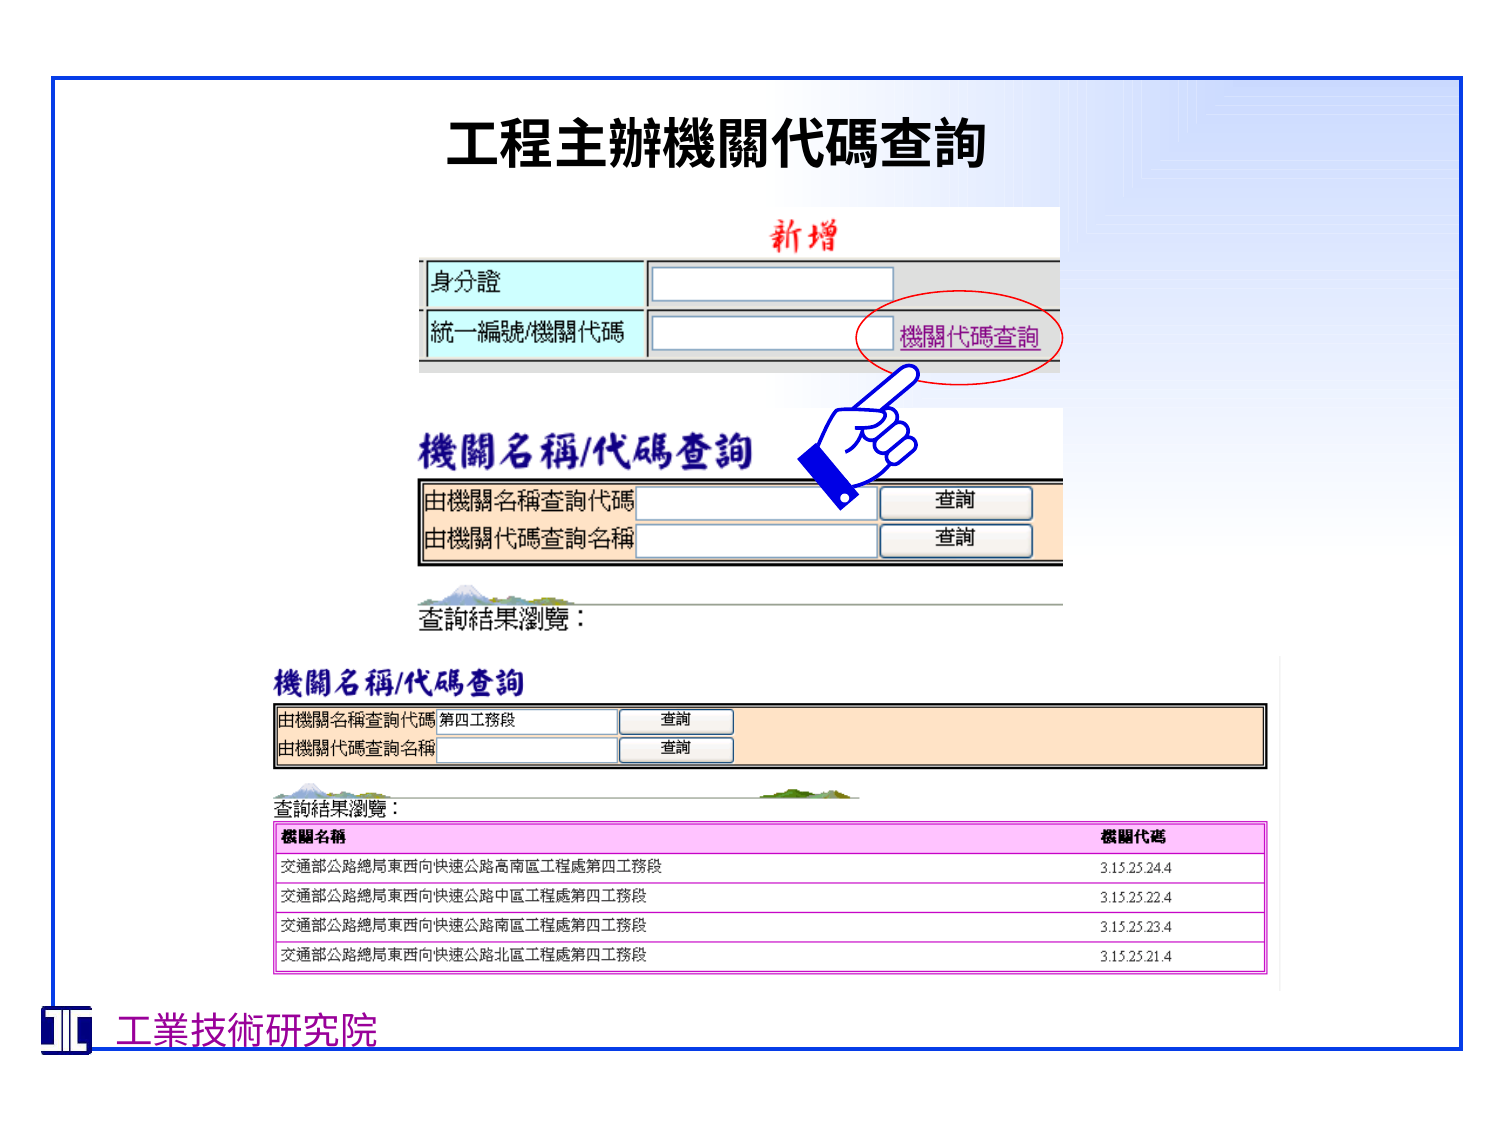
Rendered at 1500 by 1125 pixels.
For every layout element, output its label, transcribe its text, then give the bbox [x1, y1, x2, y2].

text_box [856, 290, 1063, 385]
picture [265, 657, 1284, 991]
picture [407, 208, 1063, 645]
picture [1030, 350, 1060, 373]
text_box 工程主辦機關代碼查詢 [431, 102, 1057, 182]
